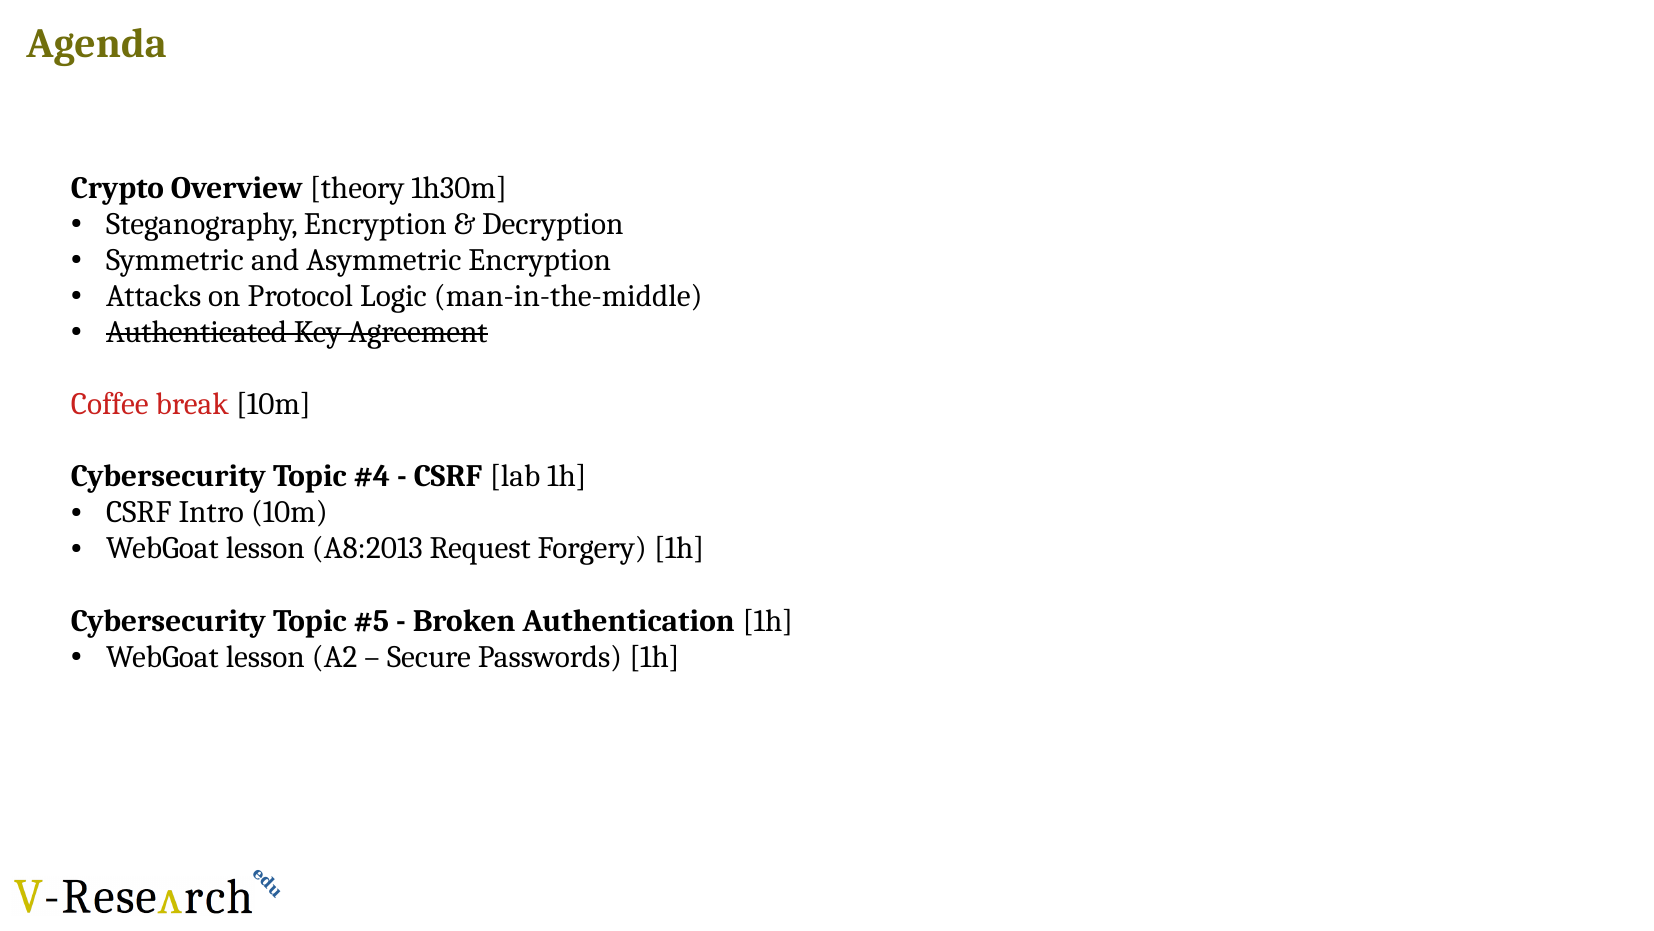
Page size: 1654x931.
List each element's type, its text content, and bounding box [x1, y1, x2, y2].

picture [11, 876, 255, 916]
text_box edu [222, 847, 333, 931]
text_box Crypto Overview [theory 1h30m] Steganography, Encryption & Decryption Symmetric and Asymmetric Encryption Attacks on Protocol Logic (man-in-the-middle) Authenticated Key Agreement Coffee break [10m] Cybersecurity Topic #4 - CSRF [lab 1h] CSRF Intro (10m) WebGoat lesson (A8:2013 Request Forgery) [1h] Cybersecurity Topic #5 - Broken Authentication [1h] WebGoat lesson (A2 – Secure Passwords) [1h] [70, 170, 1512, 686]
text_box Agenda [11, 12, 1193, 77]
